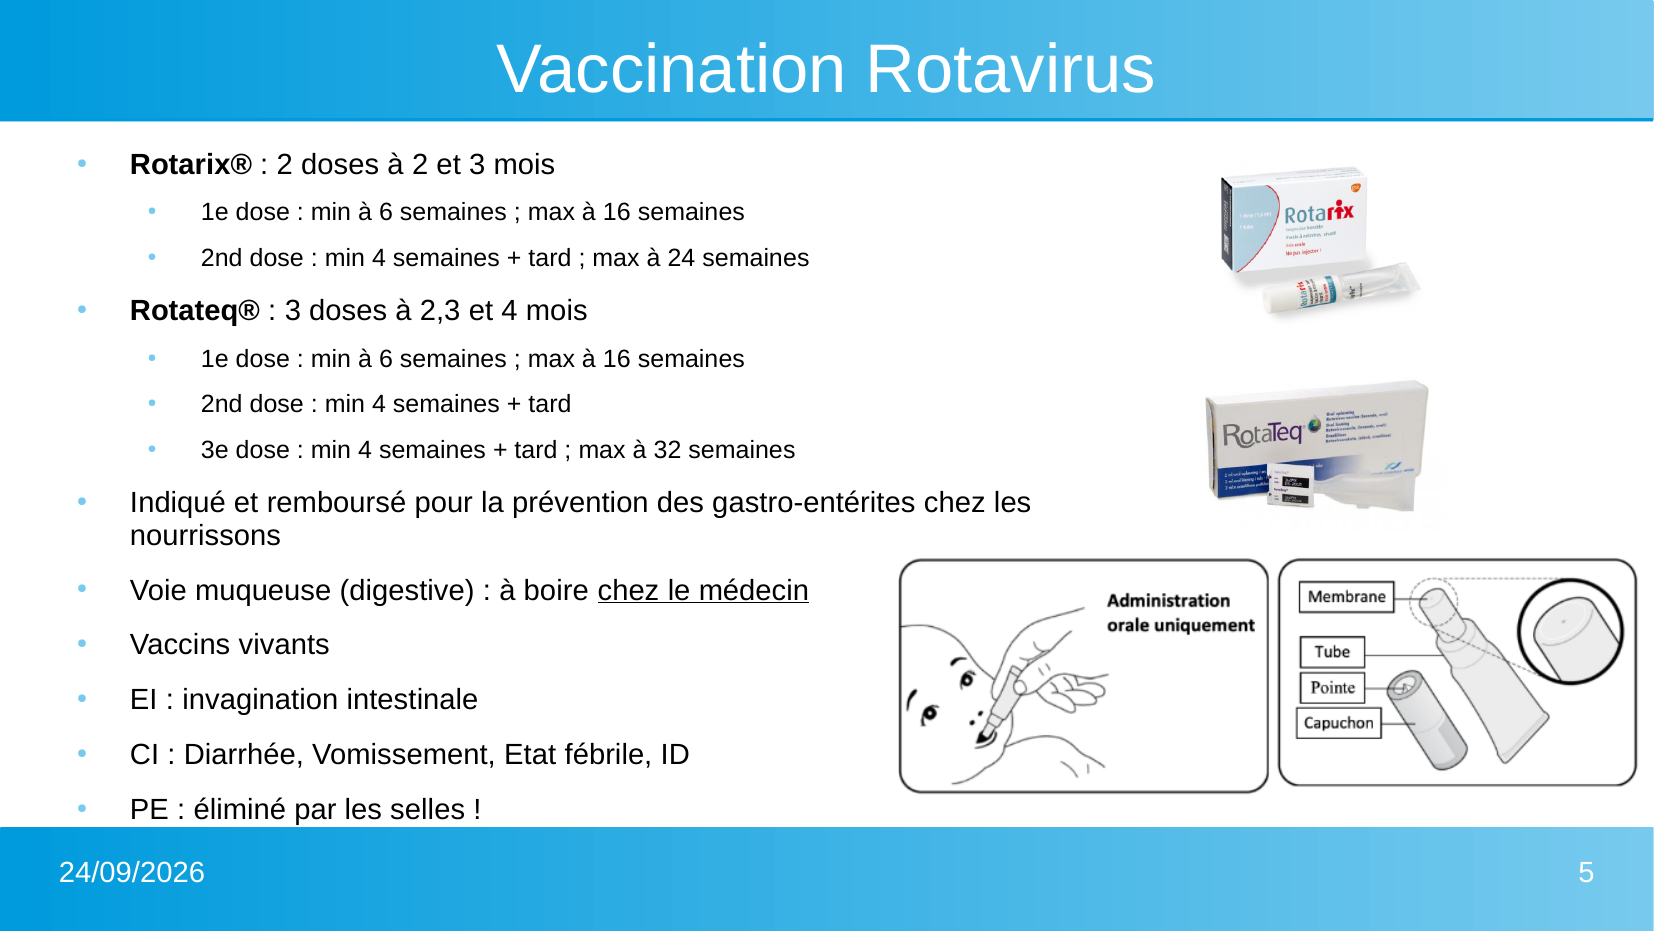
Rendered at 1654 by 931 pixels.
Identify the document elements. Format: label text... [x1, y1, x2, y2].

picture [898, 552, 1641, 798]
title Vaccination Rotavirus [59, 29, 1595, 108]
list Rotarix® : 2 doses à 2 et 3 mois 1e dose : min à 6 semaines ; max à 16 semaines 2nd dose : min 4 semaines + tard ; max à 24 semaines Rotateq® : 3 doses à 2,3 et 4 mois 1e dose : min à 6 semaines ; max à 16 semaines 2nd dose : min 4 semaines + tard 3e dose : min 4 semaines + tard ; max à 32 semaines Indiqué et remboursé pour la prévention des gastro-entérites chez les nourrissons Voie muqueuse (digestive) : à boire chez le médecin Vaccins vivants EI : invagination intestinale CI : Diarrhée, Vomissement, Etat fébrile, ID PE : éliminé par les selles ! [59, 147, 1034, 768]
picture [1210, 147, 1447, 325]
picture [1181, 353, 1447, 532]
